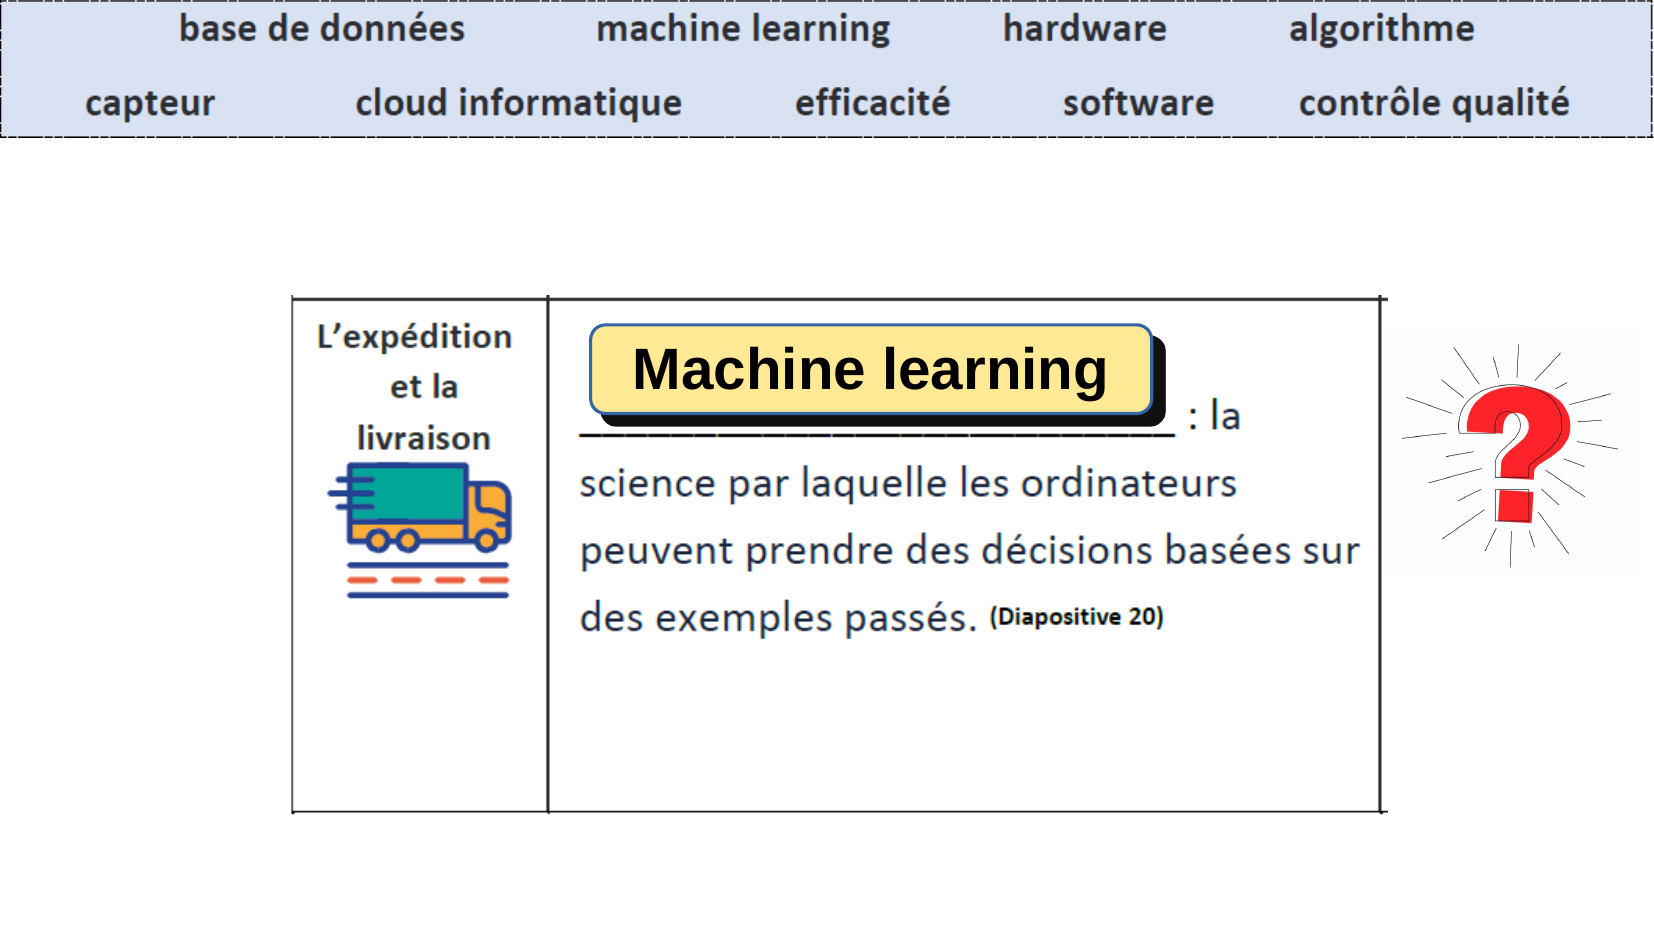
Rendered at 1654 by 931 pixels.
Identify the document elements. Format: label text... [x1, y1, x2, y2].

text_box Machine learning [590, 324, 1152, 414]
picture [287, 295, 1641, 819]
picture [0, 0, 1654, 139]
